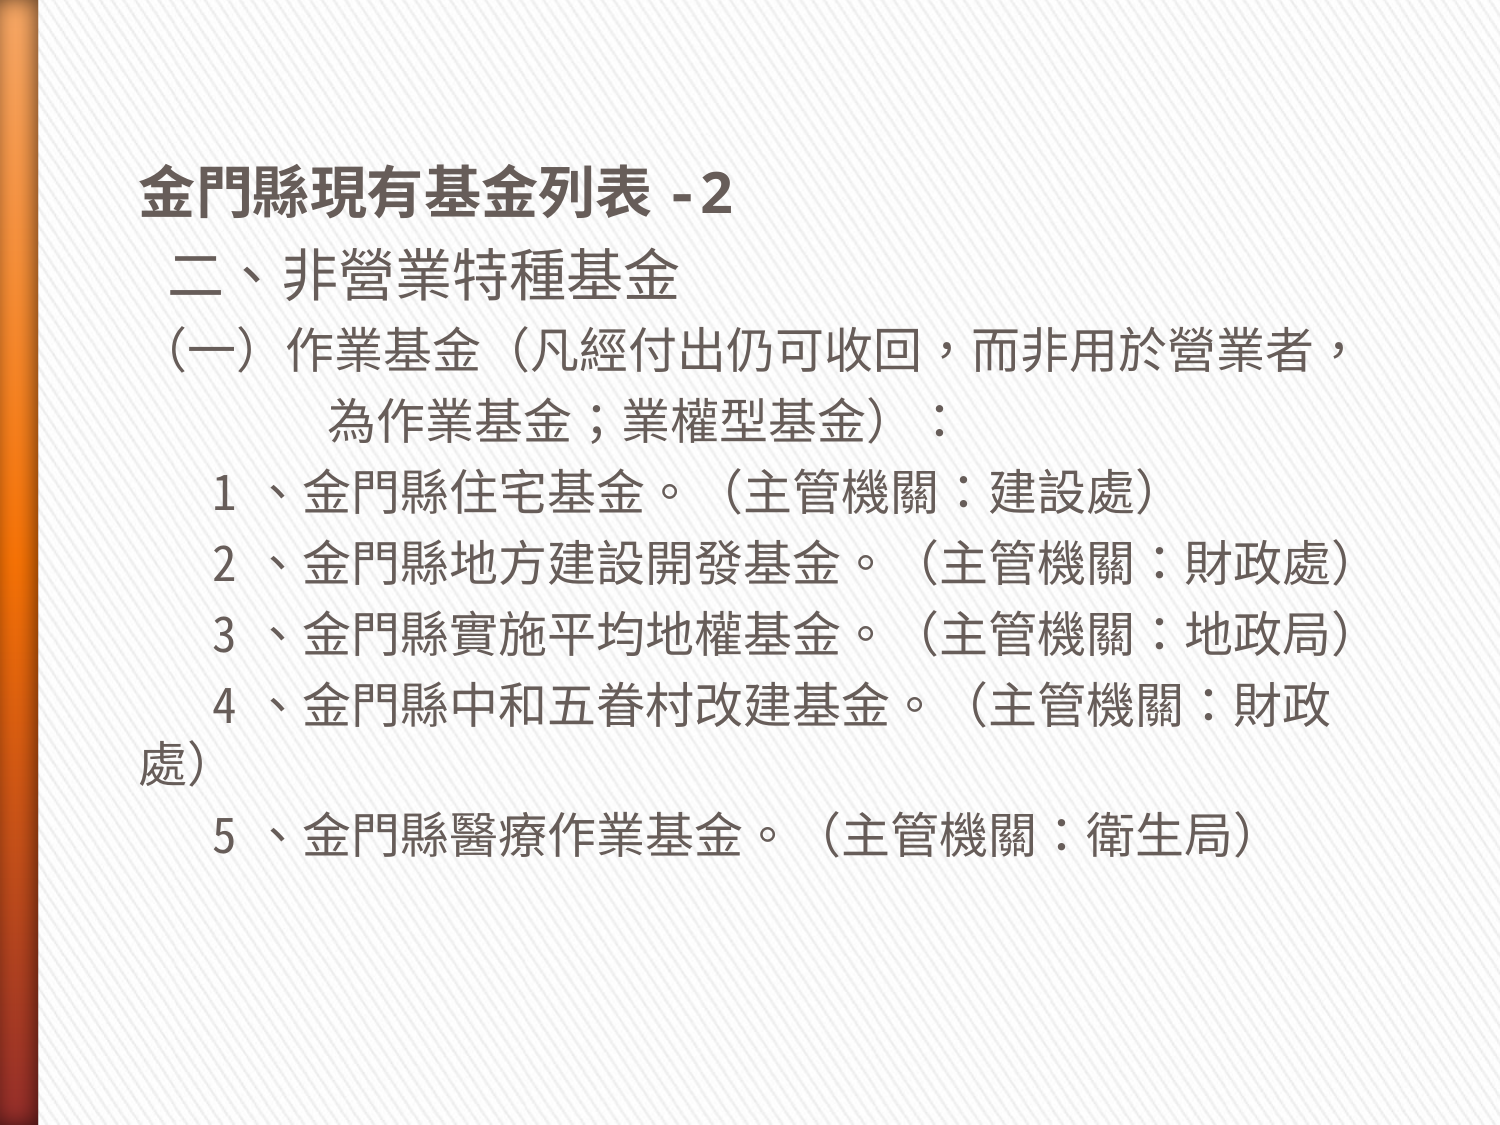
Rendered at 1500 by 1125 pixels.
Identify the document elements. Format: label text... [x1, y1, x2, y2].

picture [0, 0, 1500, 1125]
list 金門縣現有基金列表-2 二、非營業特種基金 （一）作業基金（凡經付出仍可收回，而非用於營業者， 為作業基金；業權型基金）： 1、金門縣住宅基金。（主管機關：建設處） 2、金門縣地方建設開發基金。（主管機關：財政處） 3、金門縣實施平均地權基金。（主管機關：地政局） 4、金門縣中和五眷村改建基金。（主管機關：財政處） 5、金門縣醫療作業基金。（主管機關：衛生局） [123, 148, 1432, 874]
